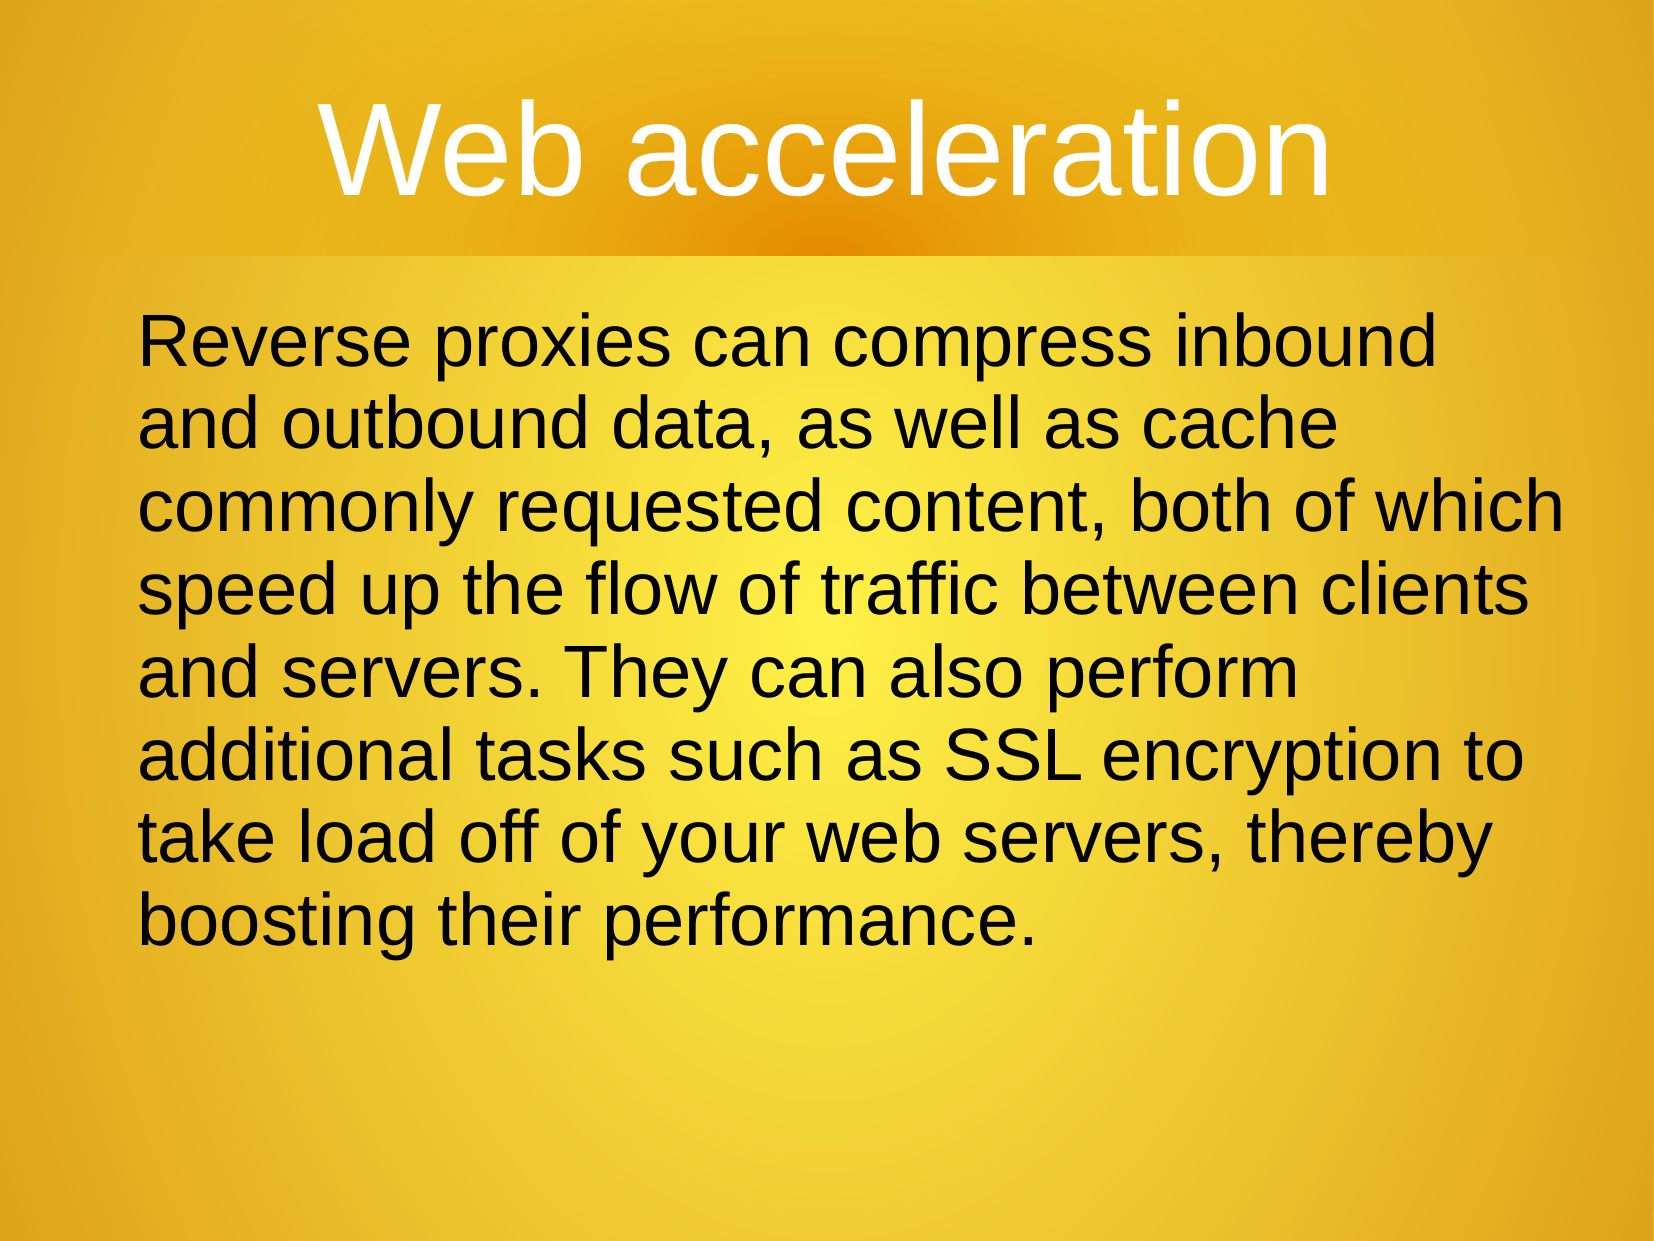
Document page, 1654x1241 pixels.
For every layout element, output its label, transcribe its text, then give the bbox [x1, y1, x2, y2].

list Reverse proxies can compress inbound and outbound data, as well as cache commonly requested content, both of which speed up the flow of traffic between clients and servers. They can also perform additional tasks such as SSL encryption to take load off of your web servers, thereby boosting their performance. [82, 299, 1571, 1019]
title Web acceleration [82, 47, 1571, 252]
